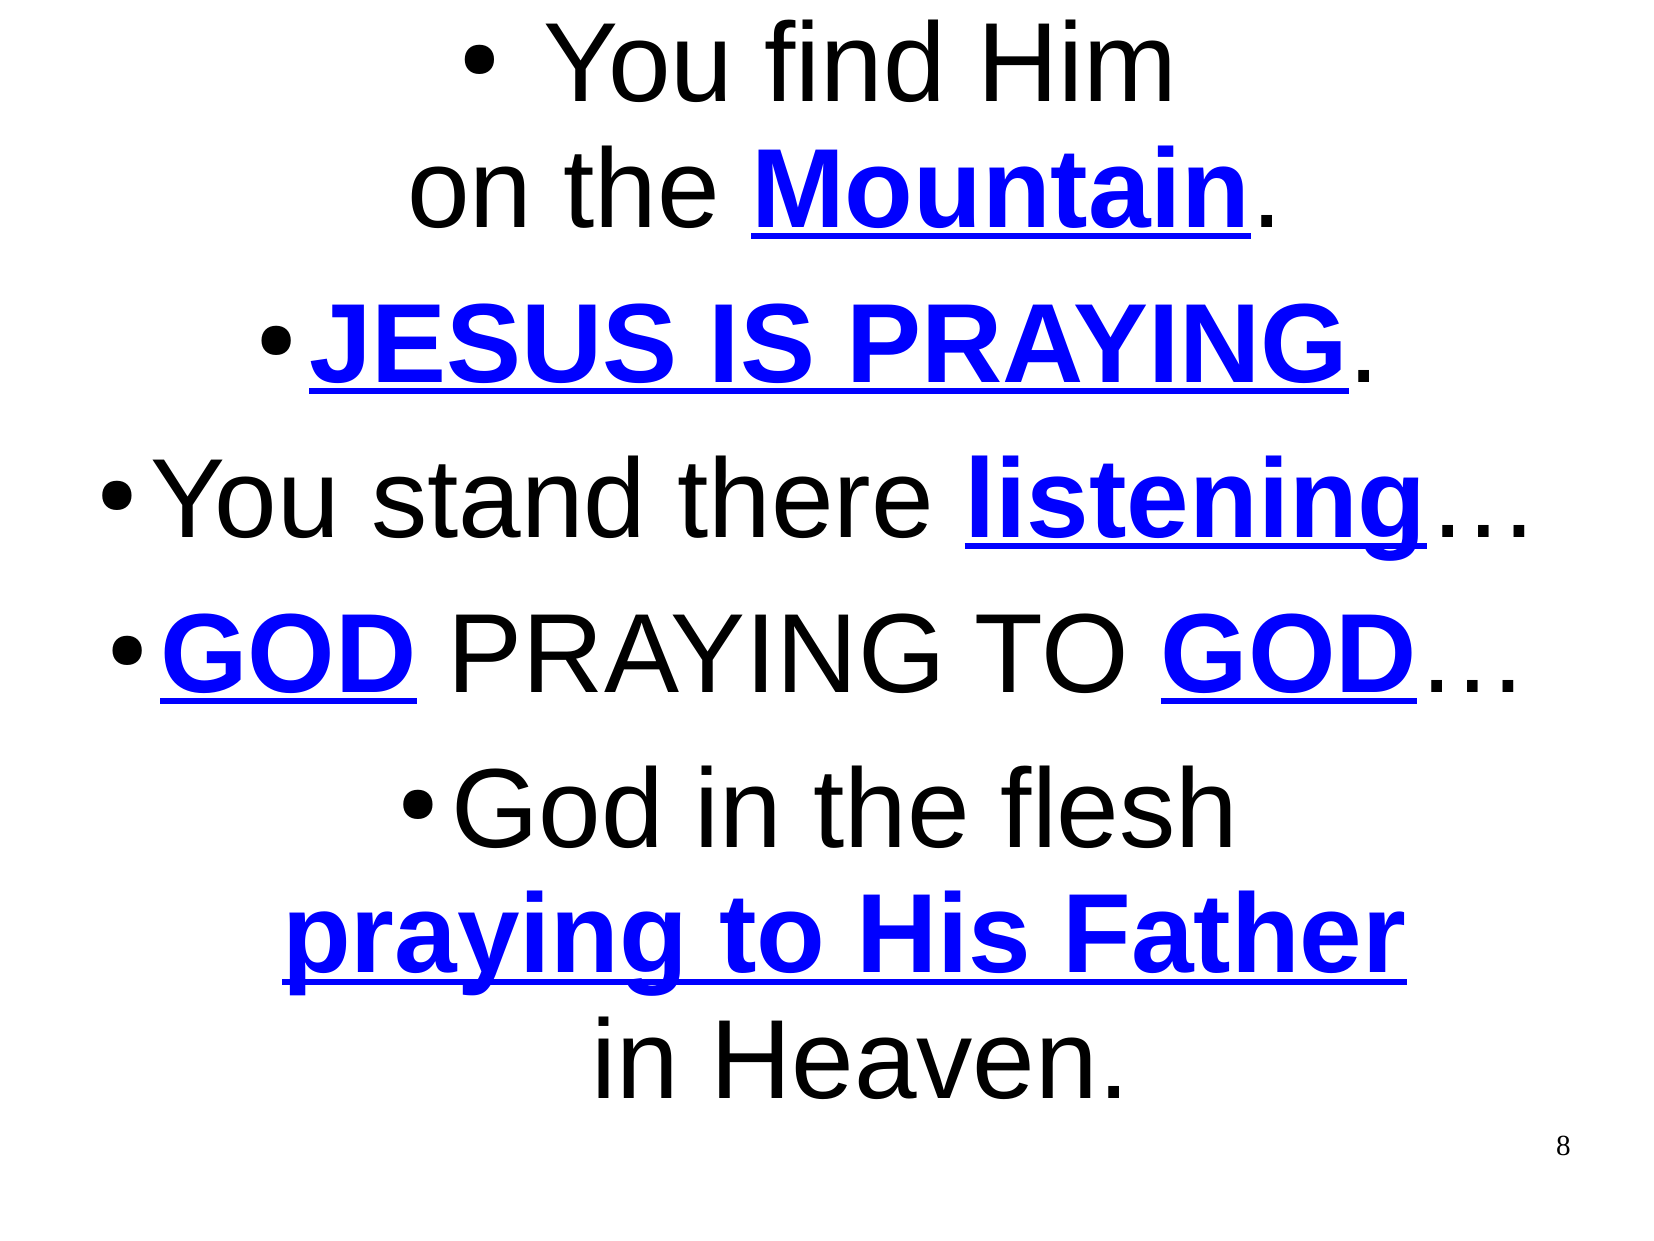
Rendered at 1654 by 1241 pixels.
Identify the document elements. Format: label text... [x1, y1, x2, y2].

list You find Him on the Mountain. JESUS IS PRAYING. You stand there listening… GOD PRAYING TO GOD… God in the flesh praying to His Father in Heaven. [0, 0, 1651, 1238]
